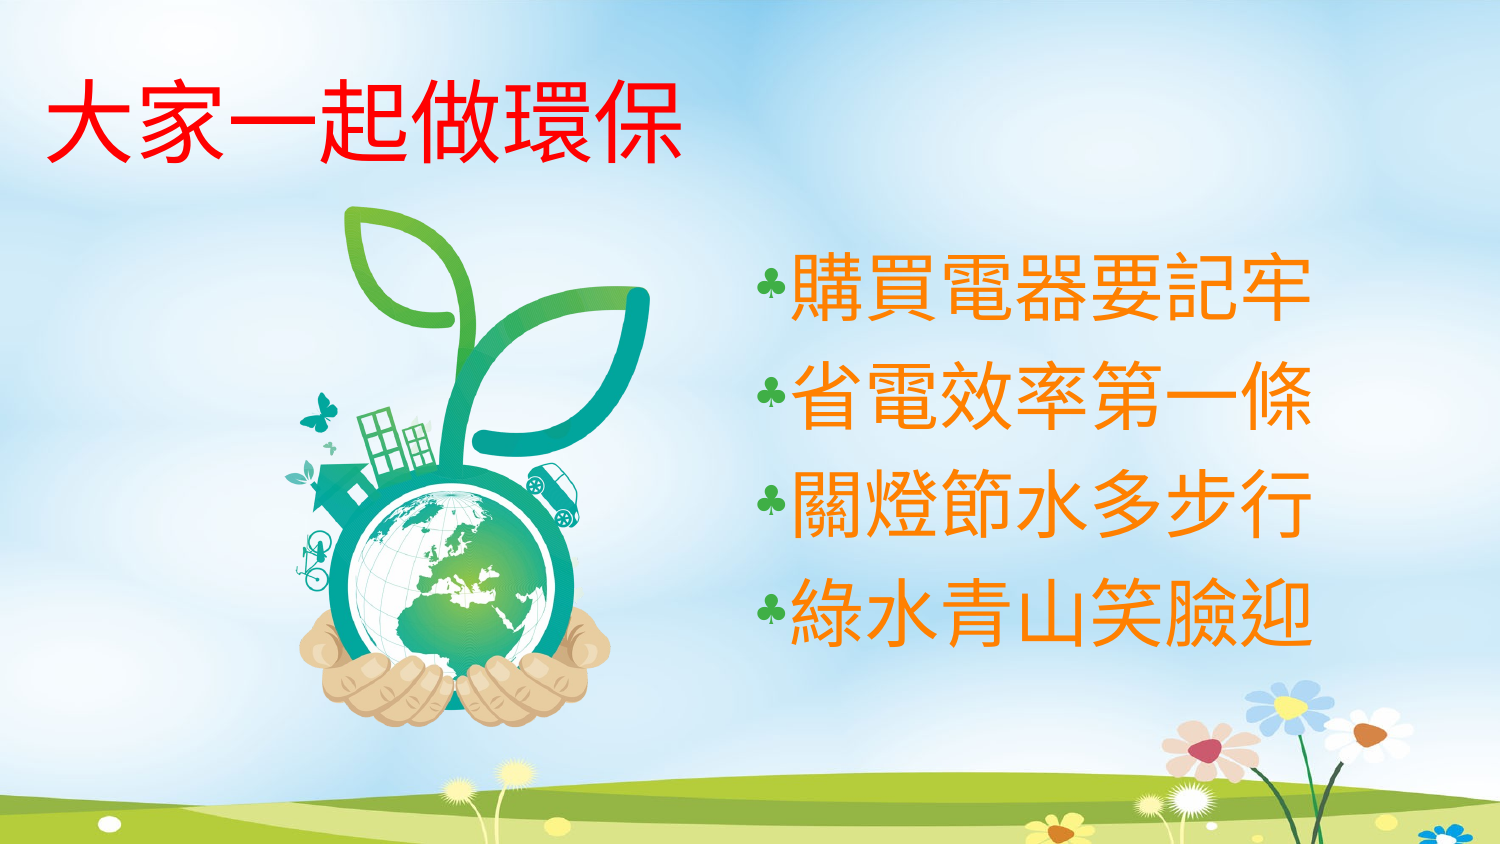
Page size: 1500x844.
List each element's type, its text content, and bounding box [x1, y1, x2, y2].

text_box 購買電器要記牢 省電效率第一條 關燈節水多步行 綠水青山笑臉迎 [738, 221, 1477, 735]
title 大家一起做環保 [29, 70, 701, 163]
picture [0, 0, 1500, 844]
